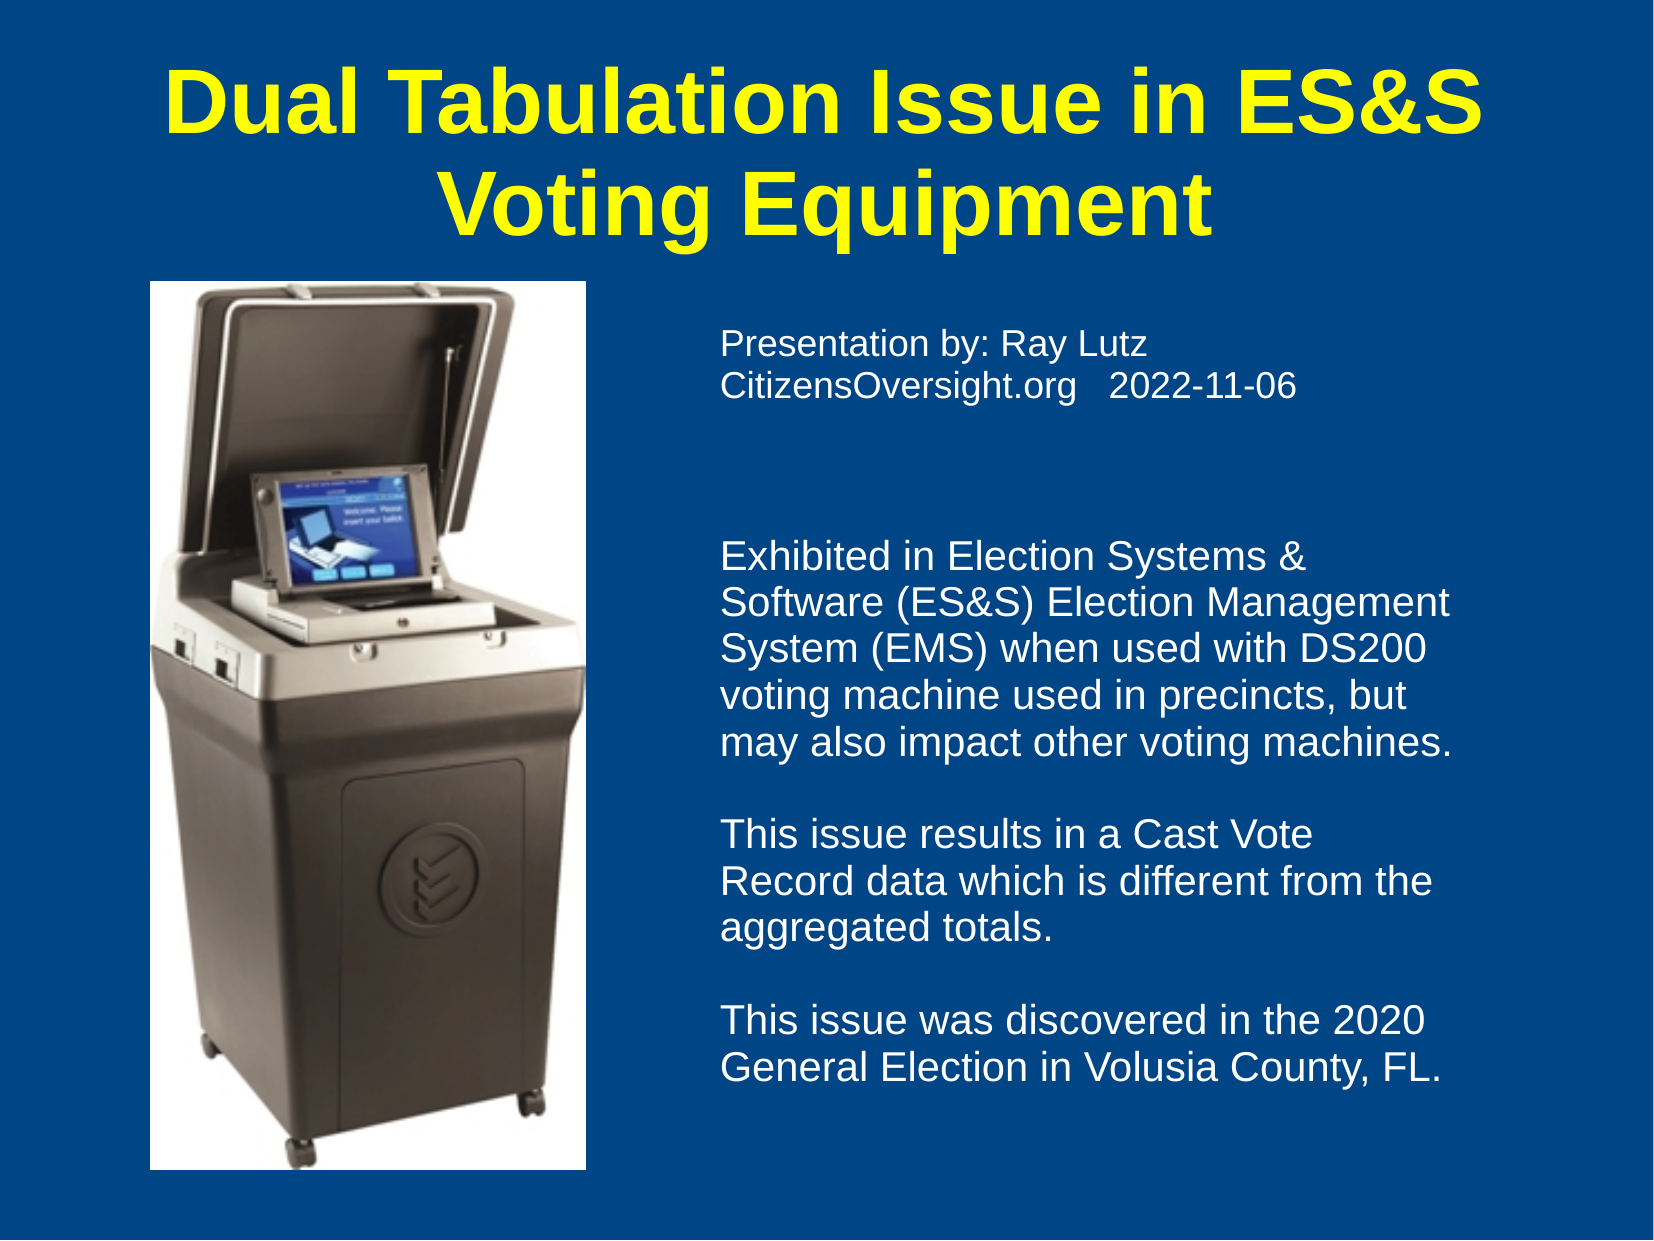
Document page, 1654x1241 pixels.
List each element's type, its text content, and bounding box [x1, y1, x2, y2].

title Dual Tabulation Issue in ES&S Voting Equipment [30, 48, 1621, 258]
picture [150, 281, 586, 1171]
text_box Presentation by: Ray Lutz CitizensOversight.org 2022-11-06 Exhibited in Election Systems & Software (ES&S) Election Management System (EMS) when used with DS200 voting machine used in precincts, but may also impact other voting machines. This issue results in a Cast Vote Record data which is different from the aggregated totals. This issue was discovered in the 2020 General Election in Volusia County, FL. [705, 315, 1471, 1171]
